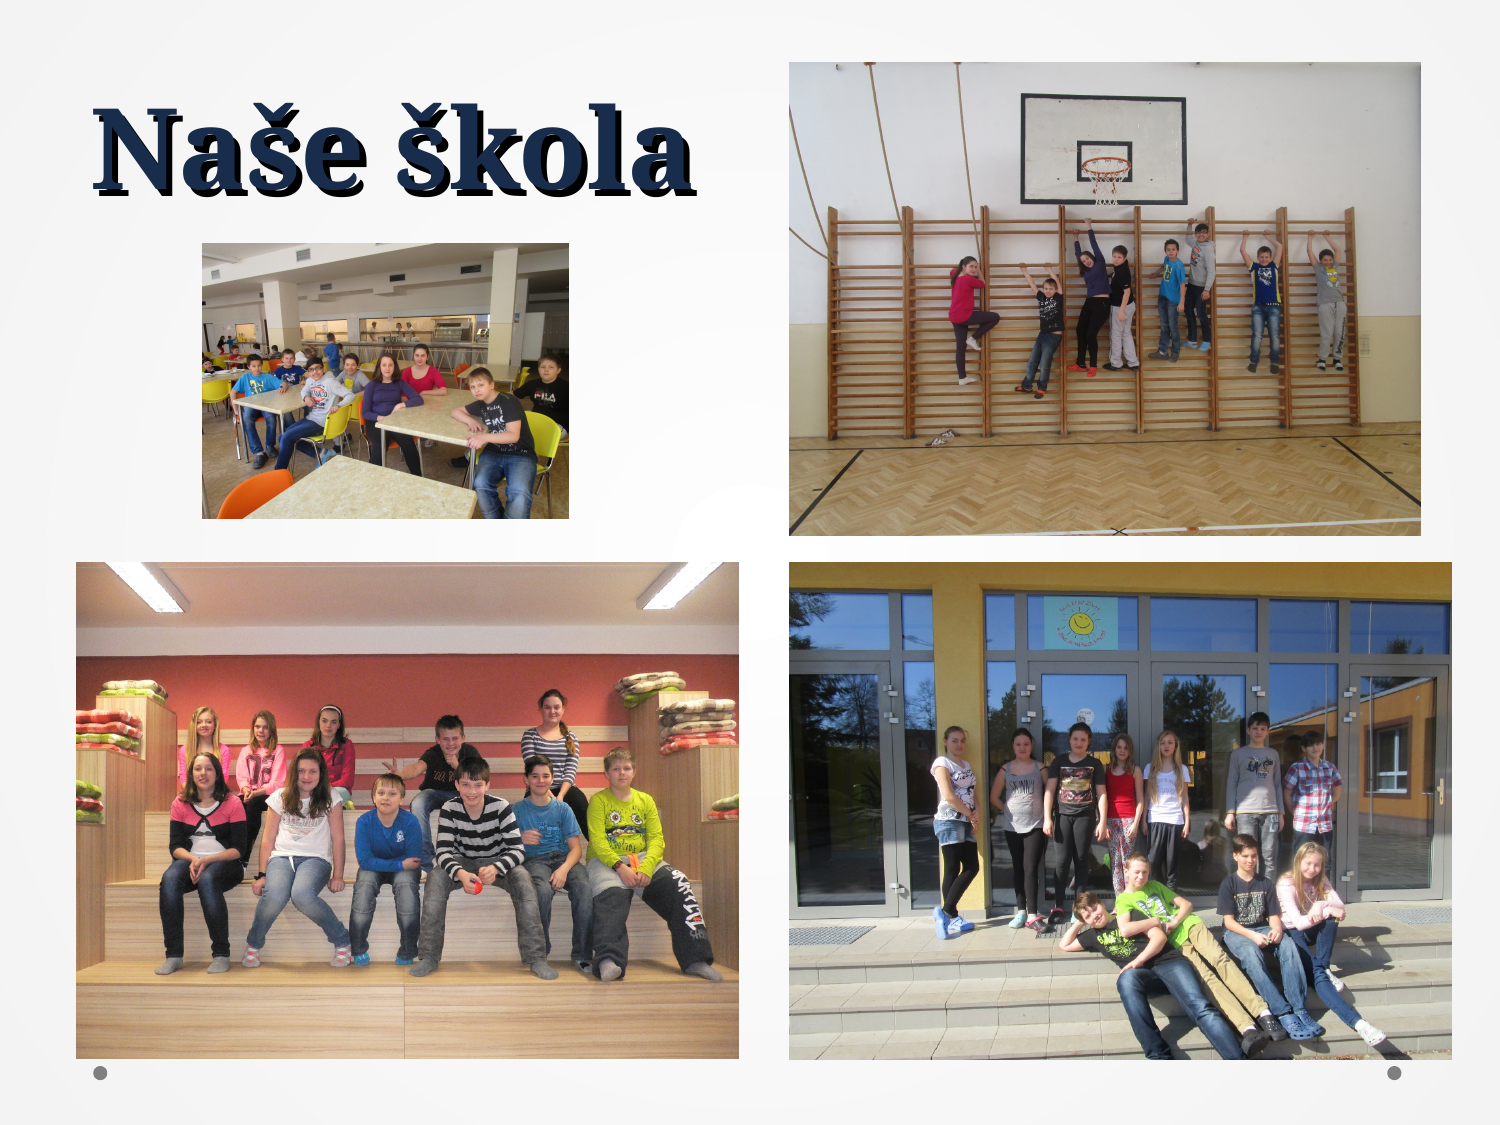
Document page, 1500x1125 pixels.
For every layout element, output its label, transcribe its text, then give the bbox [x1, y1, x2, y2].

picture [76, 562, 739, 1059]
picture [202, 243, 569, 519]
title Naše škola [75, 0, 1426, 220]
picture [789, 62, 1421, 536]
picture [789, 562, 1452, 1060]
